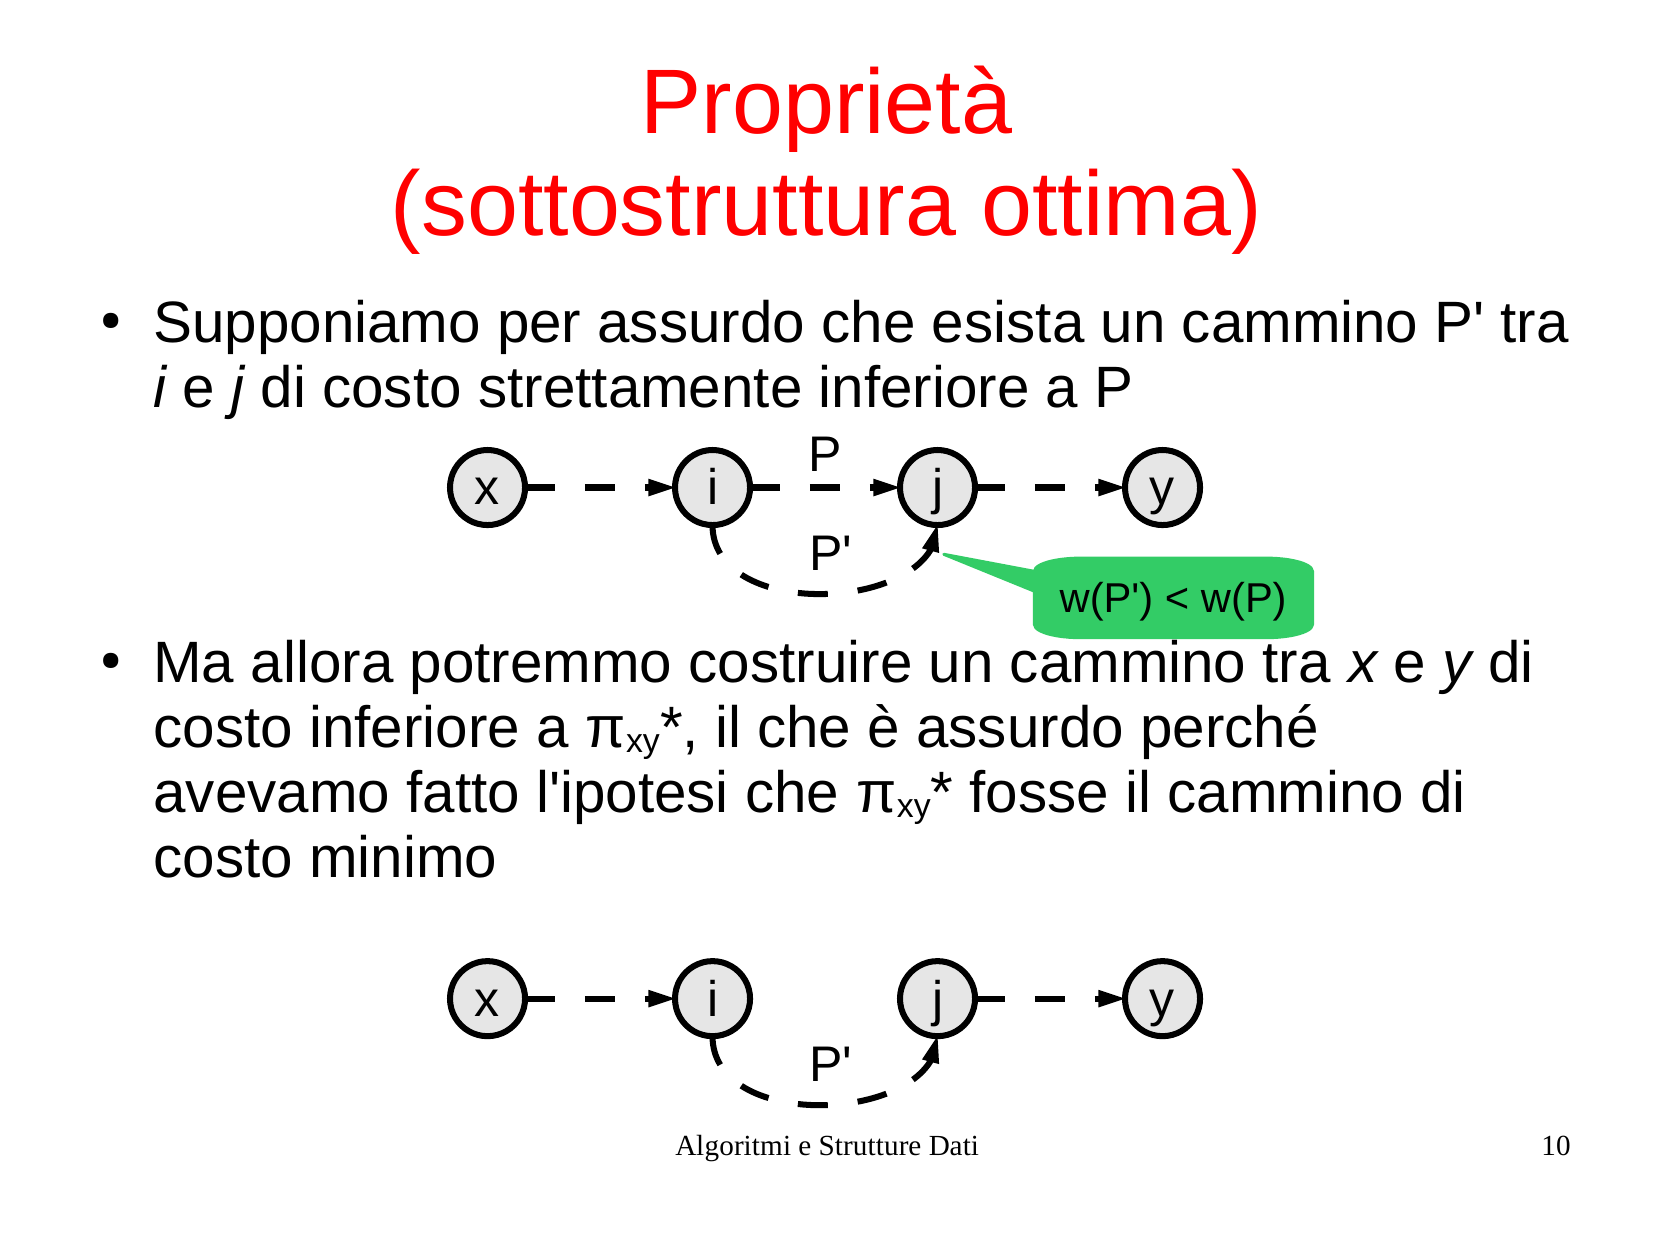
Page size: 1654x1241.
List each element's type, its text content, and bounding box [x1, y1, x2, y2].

text_box j [900, 450, 975, 526]
text_box y [1125, 961, 1201, 1037]
text_box P [808, 426, 843, 483]
text_box P' [809, 1036, 853, 1092]
list Supponiamo per assurdo che esista un cammino P' tra i e j di costo strettamente inferiore a P Ma allora potremmo costruire un cammino tra x e y di costo inferiore a πxy*, il che è assurdo perché avevamo fatto l'ipotesi che πxy* fosse il cammino di costo minimo [82, 290, 1571, 1109]
text_box P' [809, 525, 853, 581]
text_box i [675, 450, 750, 525]
text_box i [675, 961, 751, 1036]
text_box y [1125, 450, 1201, 526]
text_box x [450, 961, 525, 1037]
text_box j [900, 961, 975, 1037]
text_box w(P') < w(P) [943, 554, 1313, 638]
text_box x [450, 450, 525, 526]
title Proprietà (sottostruttura ottima) [82, 49, 1571, 257]
